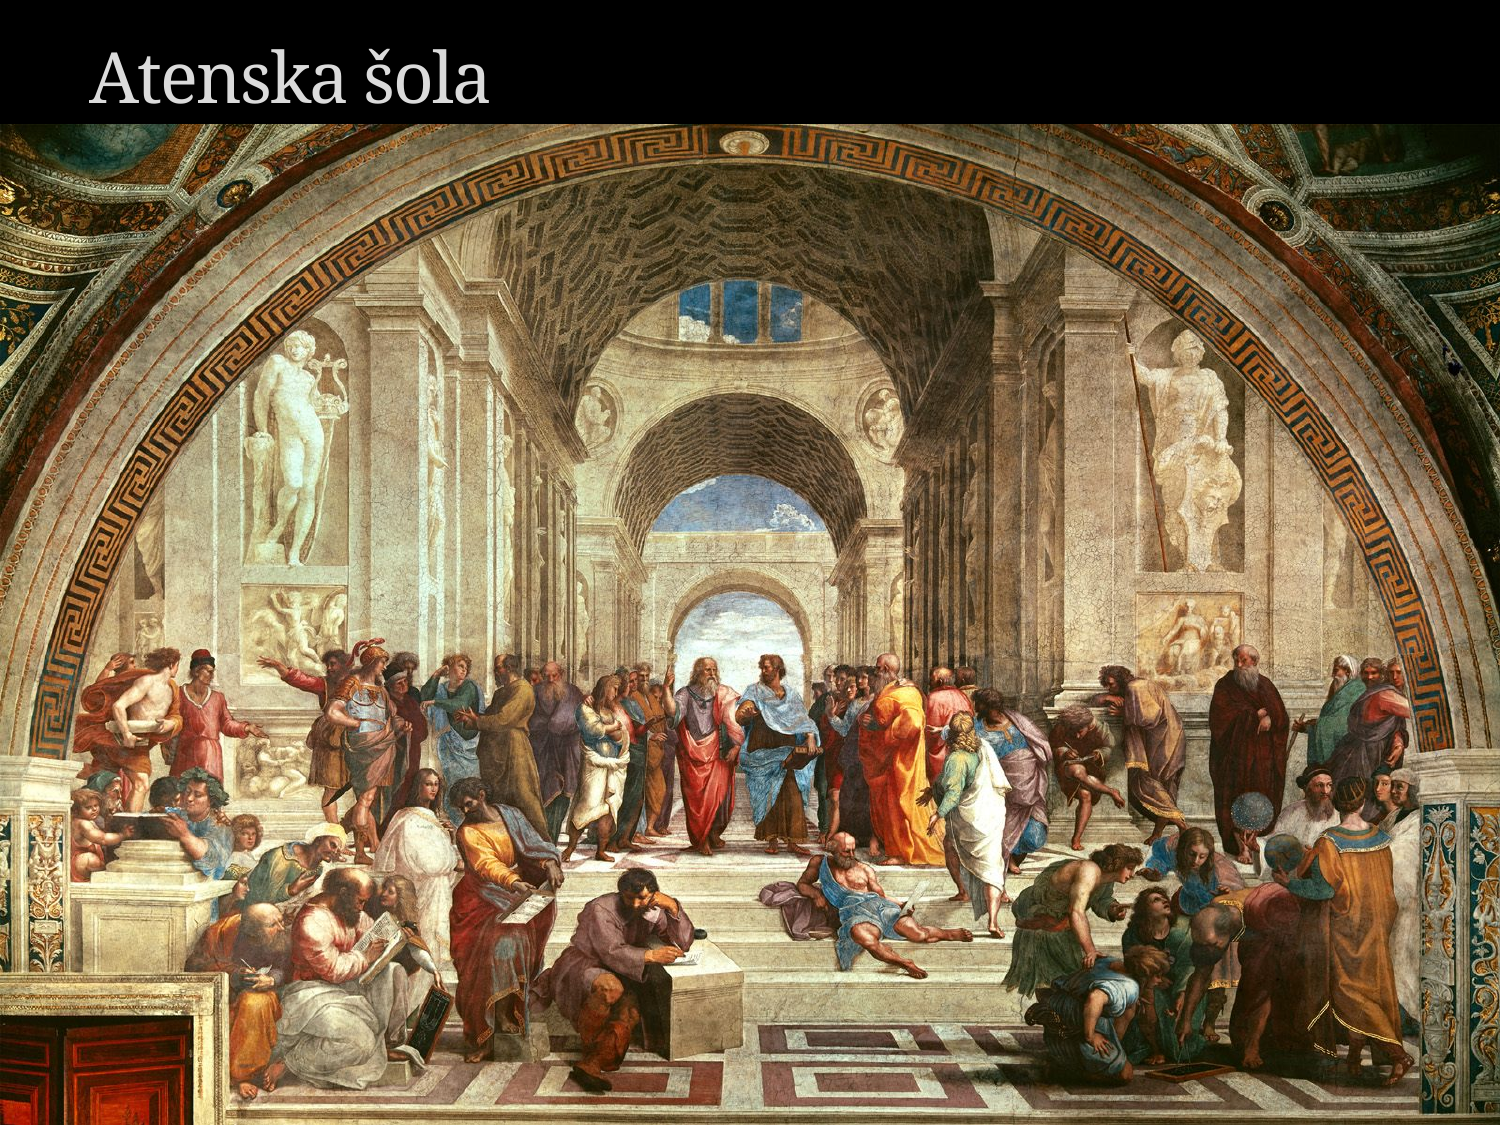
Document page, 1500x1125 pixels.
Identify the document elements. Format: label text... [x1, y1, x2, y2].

picture [0, 124, 1500, 1125]
title Atenska šola [75, 24, 1425, 124]
